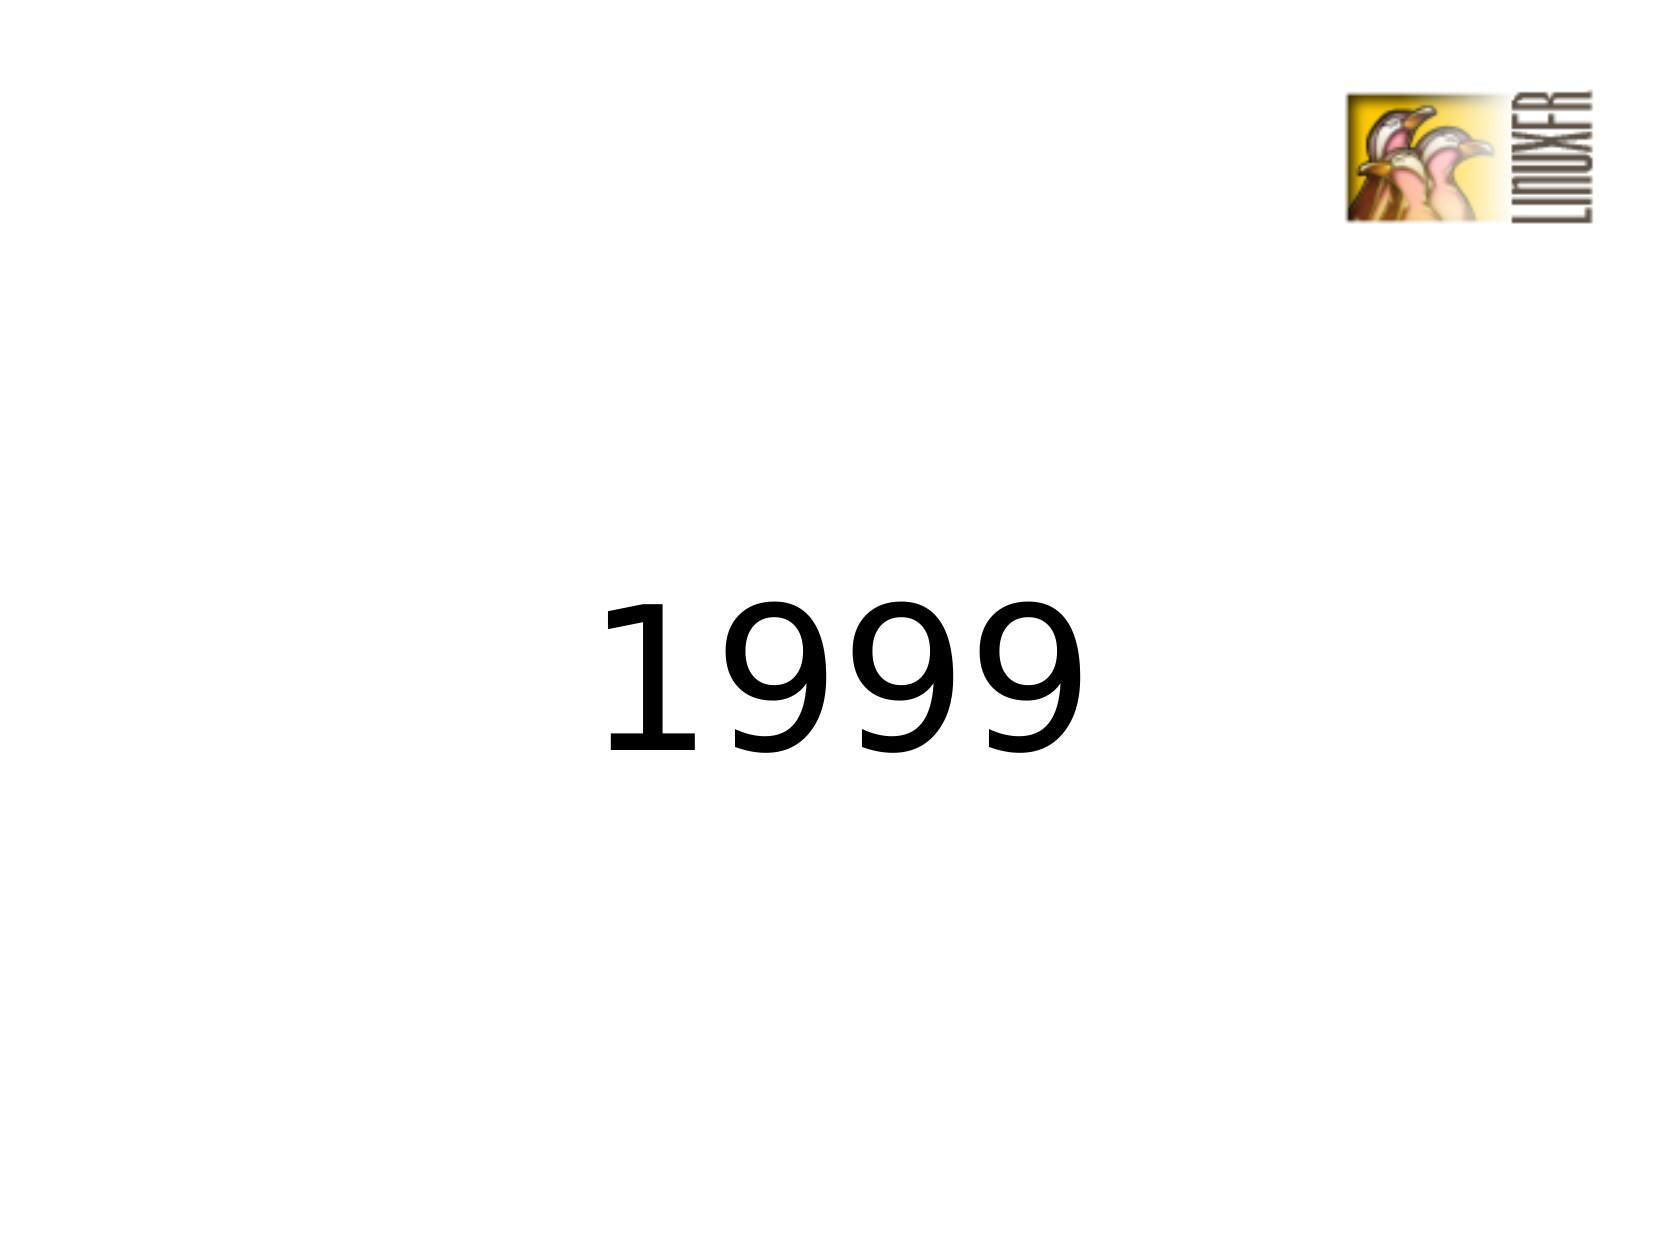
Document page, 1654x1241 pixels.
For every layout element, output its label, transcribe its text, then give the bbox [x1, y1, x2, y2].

subtitle 1999 [54, 259, 1628, 1103]
picture [1341, 88, 1601, 229]
